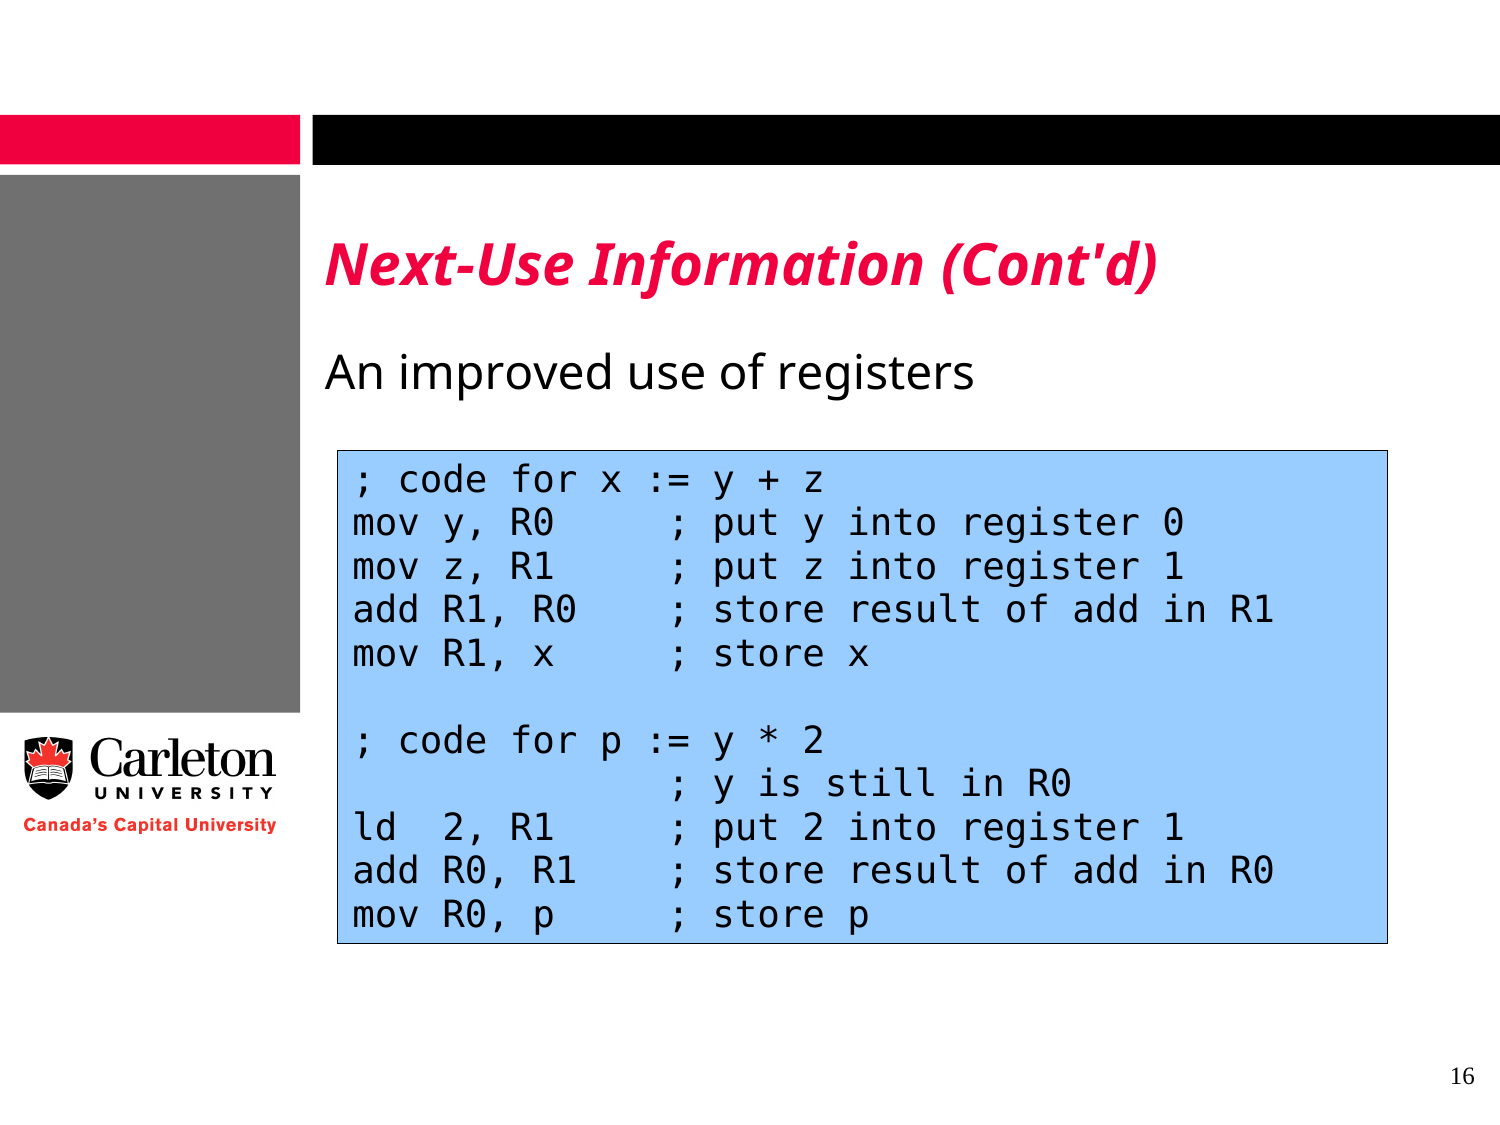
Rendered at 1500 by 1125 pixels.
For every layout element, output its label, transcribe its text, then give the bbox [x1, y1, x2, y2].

title Next-Use Information (Cont'd) [324, 194, 1450, 324]
list An improved use of registers [324, 324, 1450, 1036]
text_box ; code for x := y + z mov y, R0 ; put y into register 0 mov z, R1 ; put z into register 1 add R1, R0 ; store result of add in R1 mov R1, x ; store x ; code for p := y * 2 ; y is still in R0 ld 2, R1 ; put 2 into register 1 add R0, R1 ; store result of add in R0 mov R0, p ; store p [337, 450, 1388, 944]
picture [24, 737, 276, 834]
